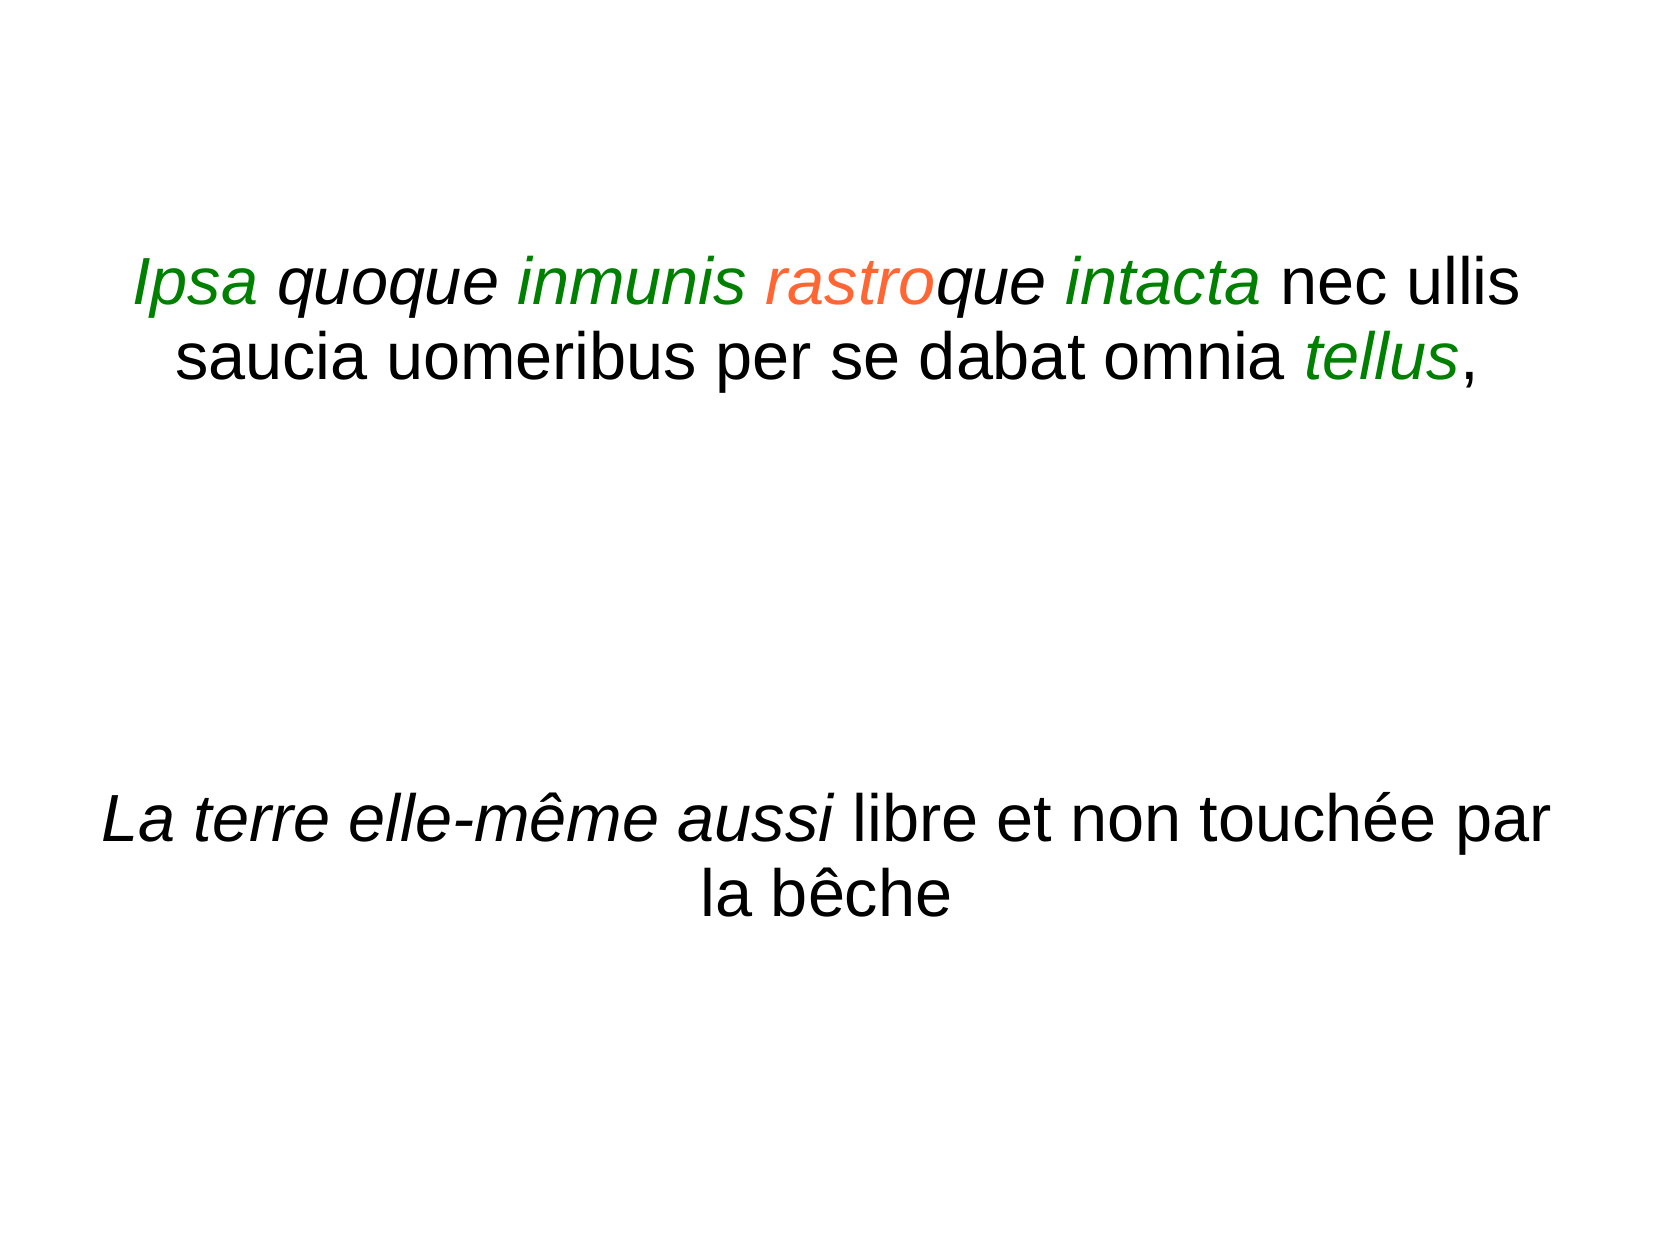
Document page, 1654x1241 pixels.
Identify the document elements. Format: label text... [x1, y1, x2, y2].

subtitle La terre elle-même aussi libre et non touchée par la bêche [82, 602, 1571, 1109]
title Ipsa quoque inmunis rastroque intacta nec ullis saucia uomeribus per se dabat omnia tellus, [47, 35, 1607, 603]
